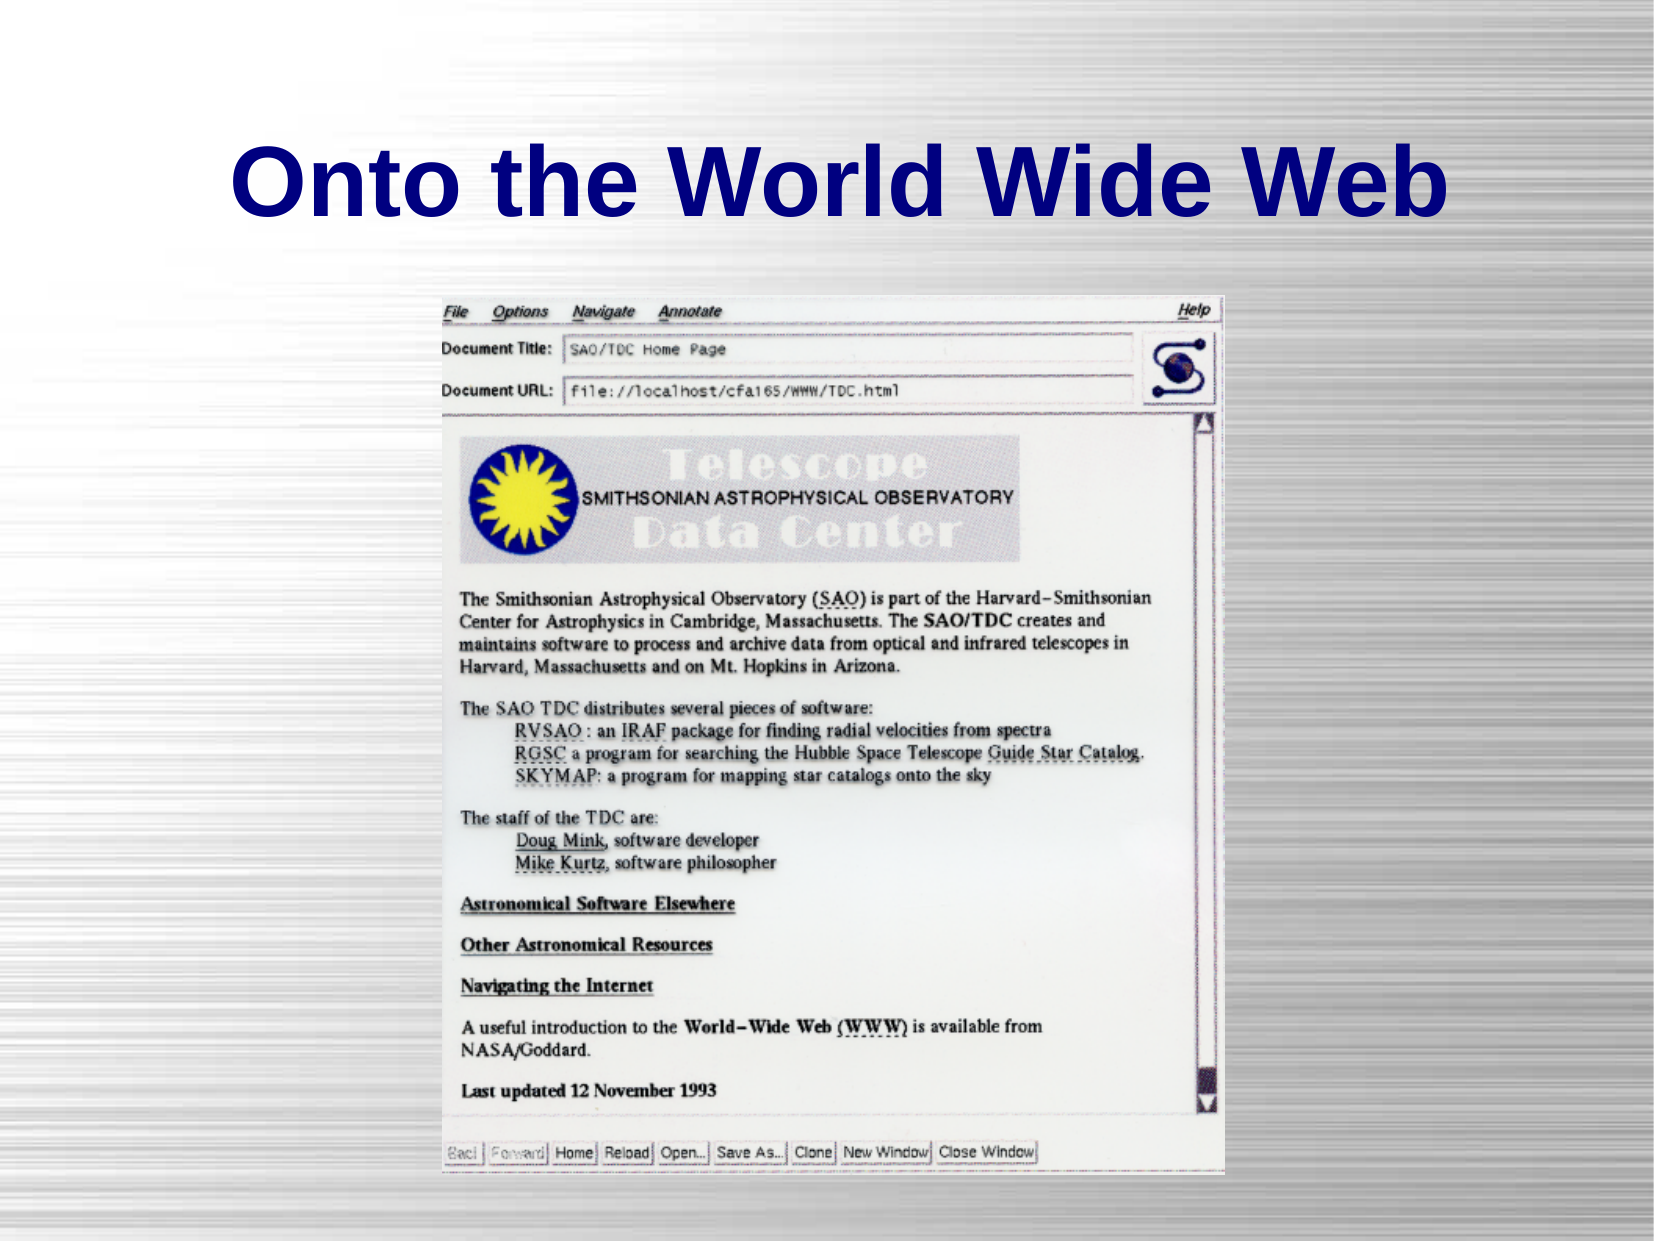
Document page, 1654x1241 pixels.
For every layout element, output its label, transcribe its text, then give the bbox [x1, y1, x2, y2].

picture [0, 0, 1654, 1241]
text_box Onto the World Wide Web [29, 118, 1625, 245]
